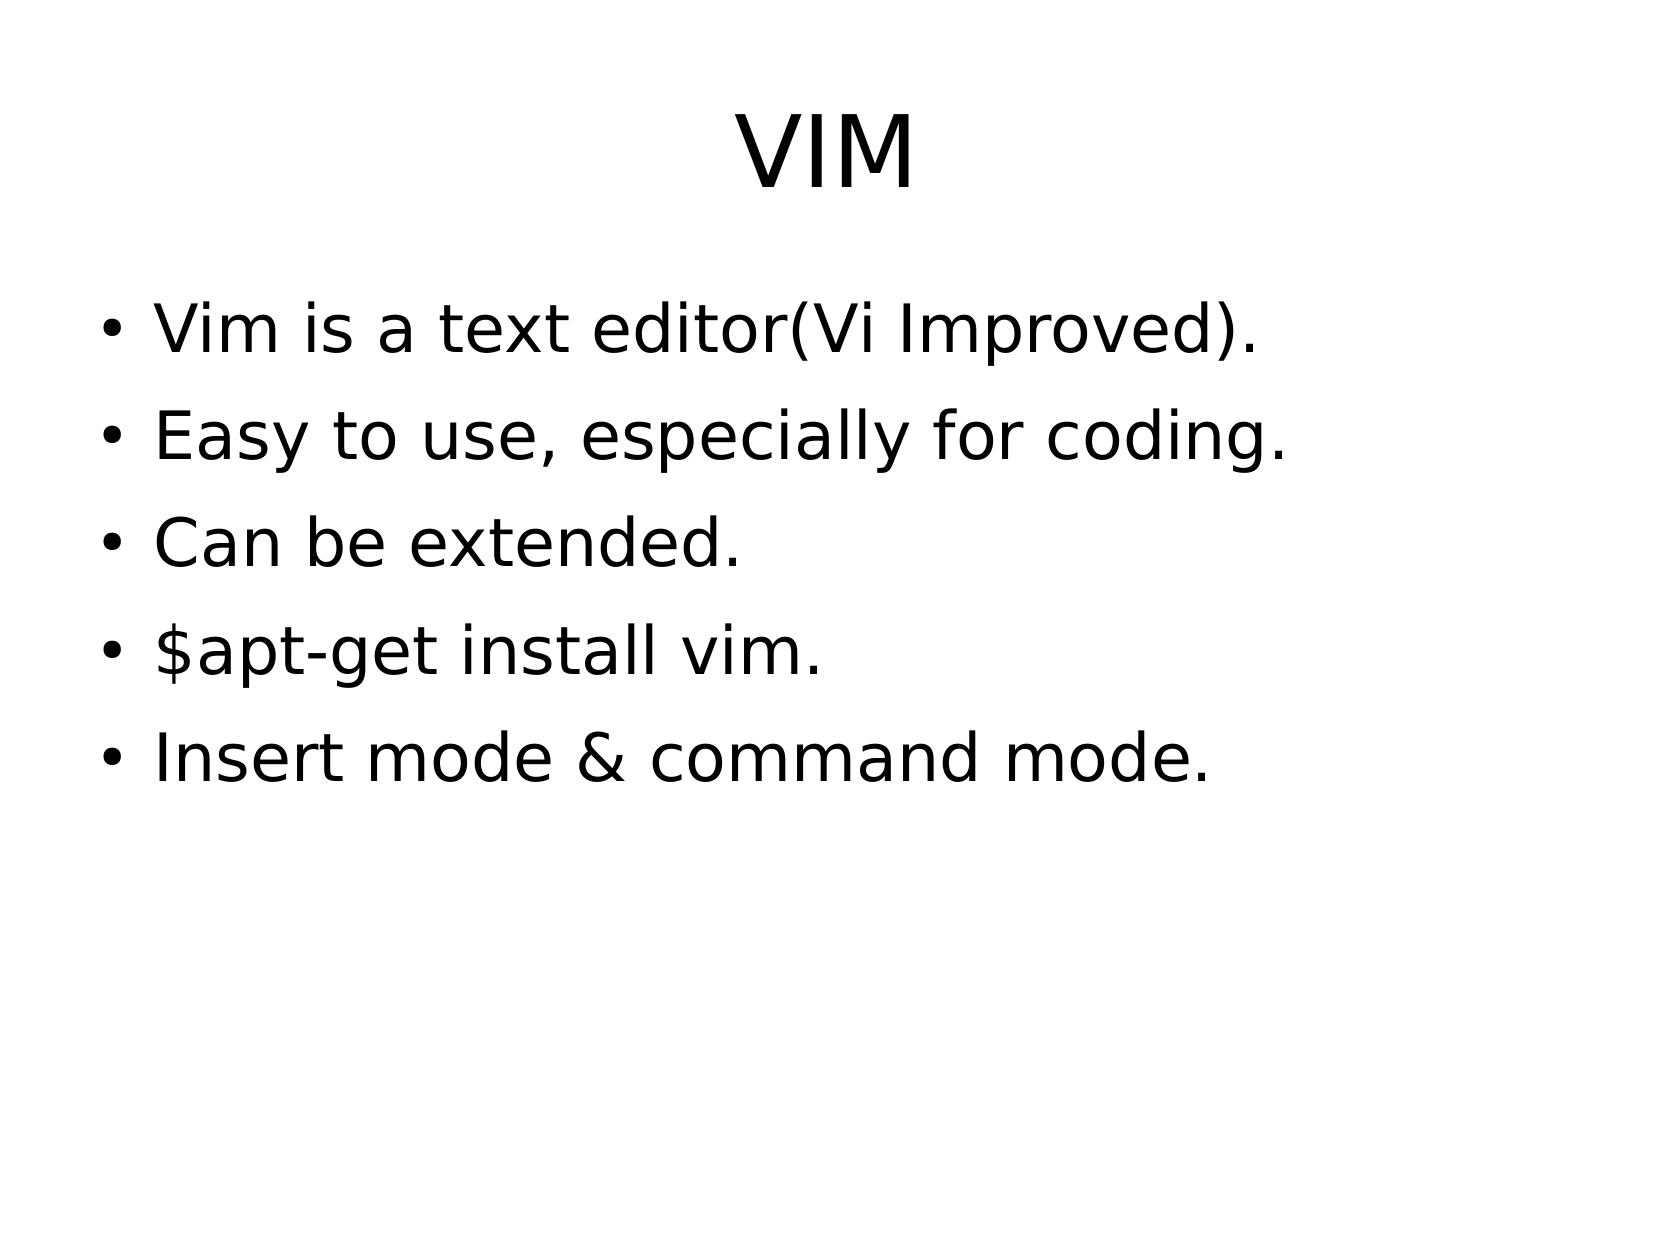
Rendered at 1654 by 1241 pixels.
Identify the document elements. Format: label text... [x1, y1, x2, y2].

title VIM [82, 49, 1571, 257]
list Vim is a text editor(Vi Improved). Easy to use, especially for coding. Can be extended. $apt-get install vim. Insert mode & command mode. [82, 290, 1538, 1010]
